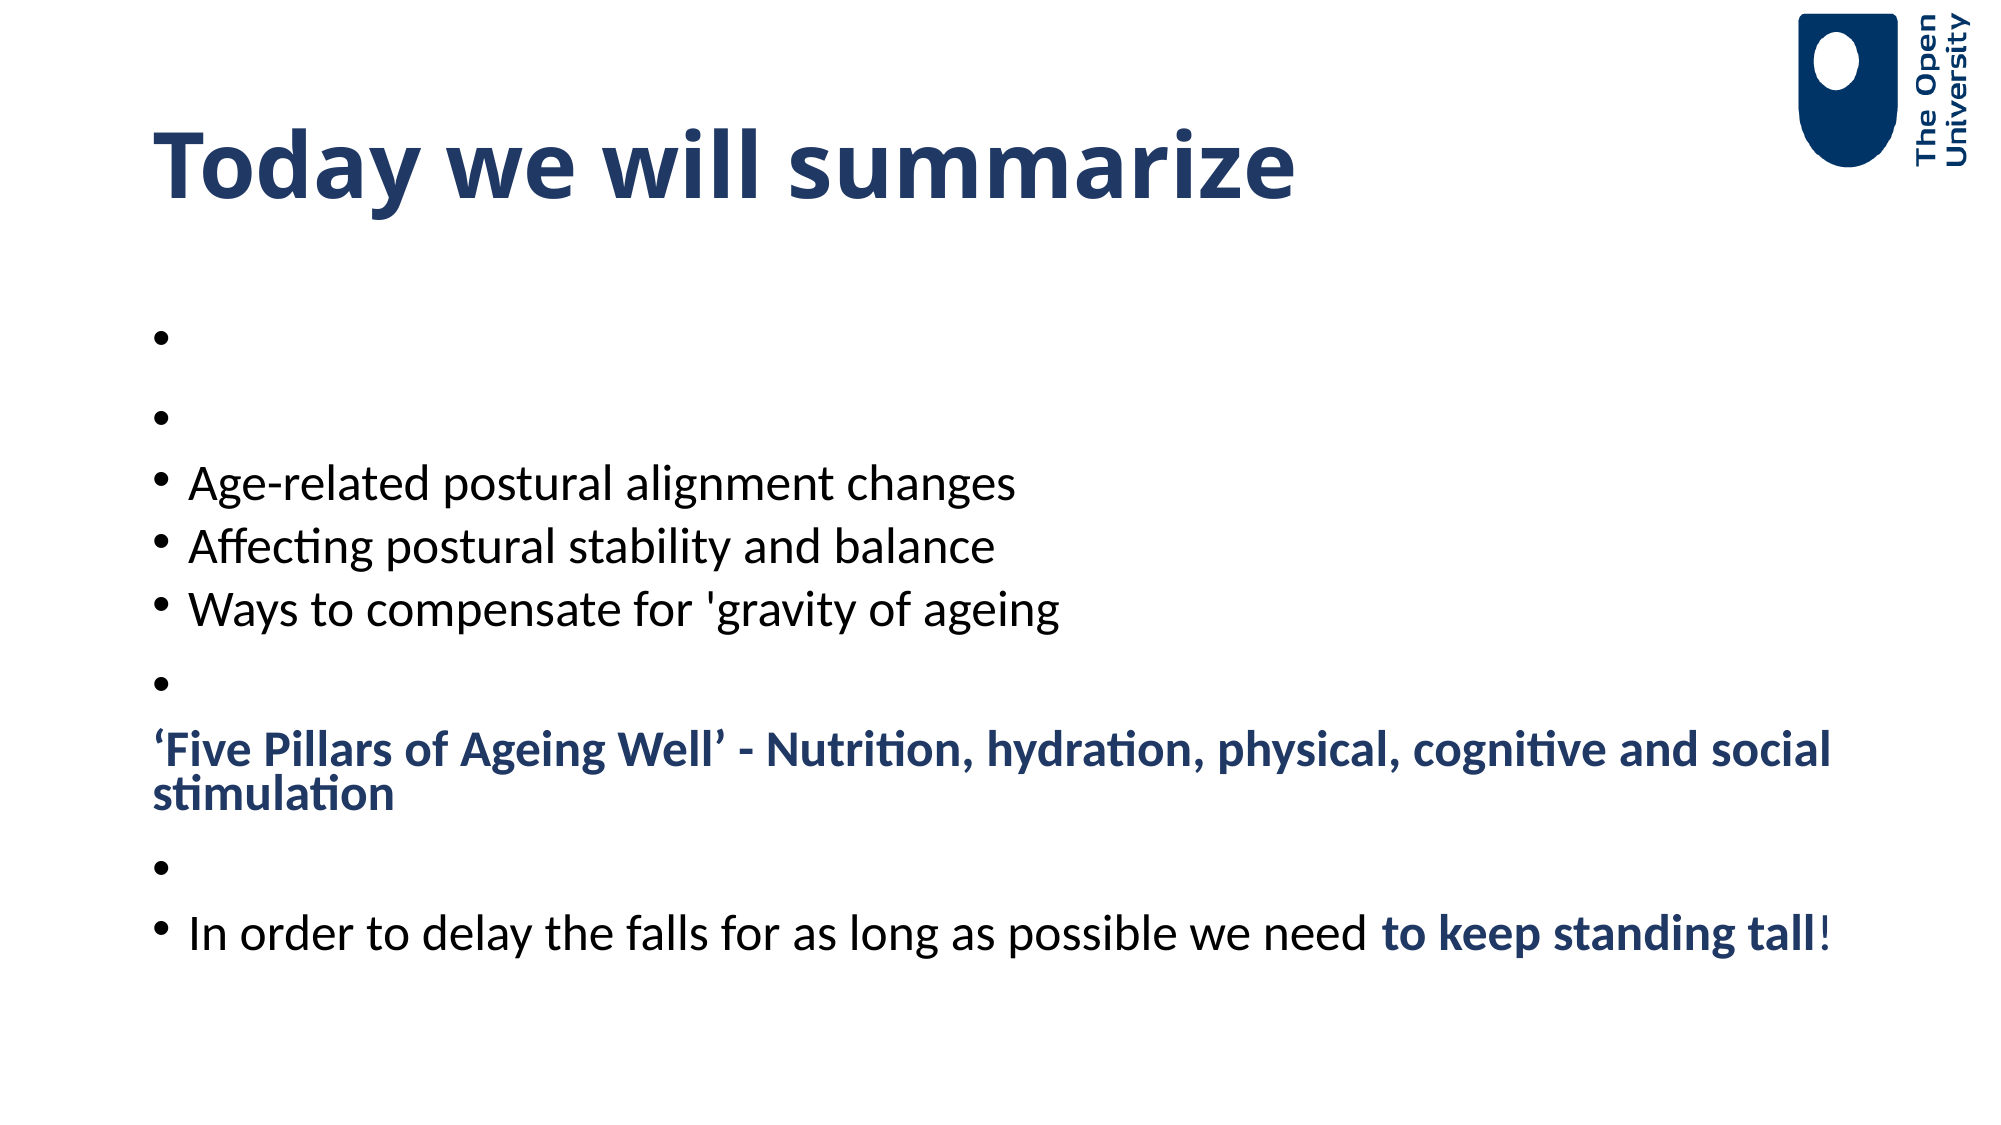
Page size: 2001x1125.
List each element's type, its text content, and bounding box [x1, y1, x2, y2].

picture [1797, 10, 1971, 170]
list Age-related postural alignment changes Affecting postural stability and balance Ways to compensate for 'gravity of ageing ‘Five Pillars of Ageing Well’ - Nutrition, hydration, physical, cognitive and social stimulation In order to delay the falls for as long as possible we need to keep standing tall! [137, 299, 1863, 1014]
title Today we will summarize [137, 59, 1863, 278]
